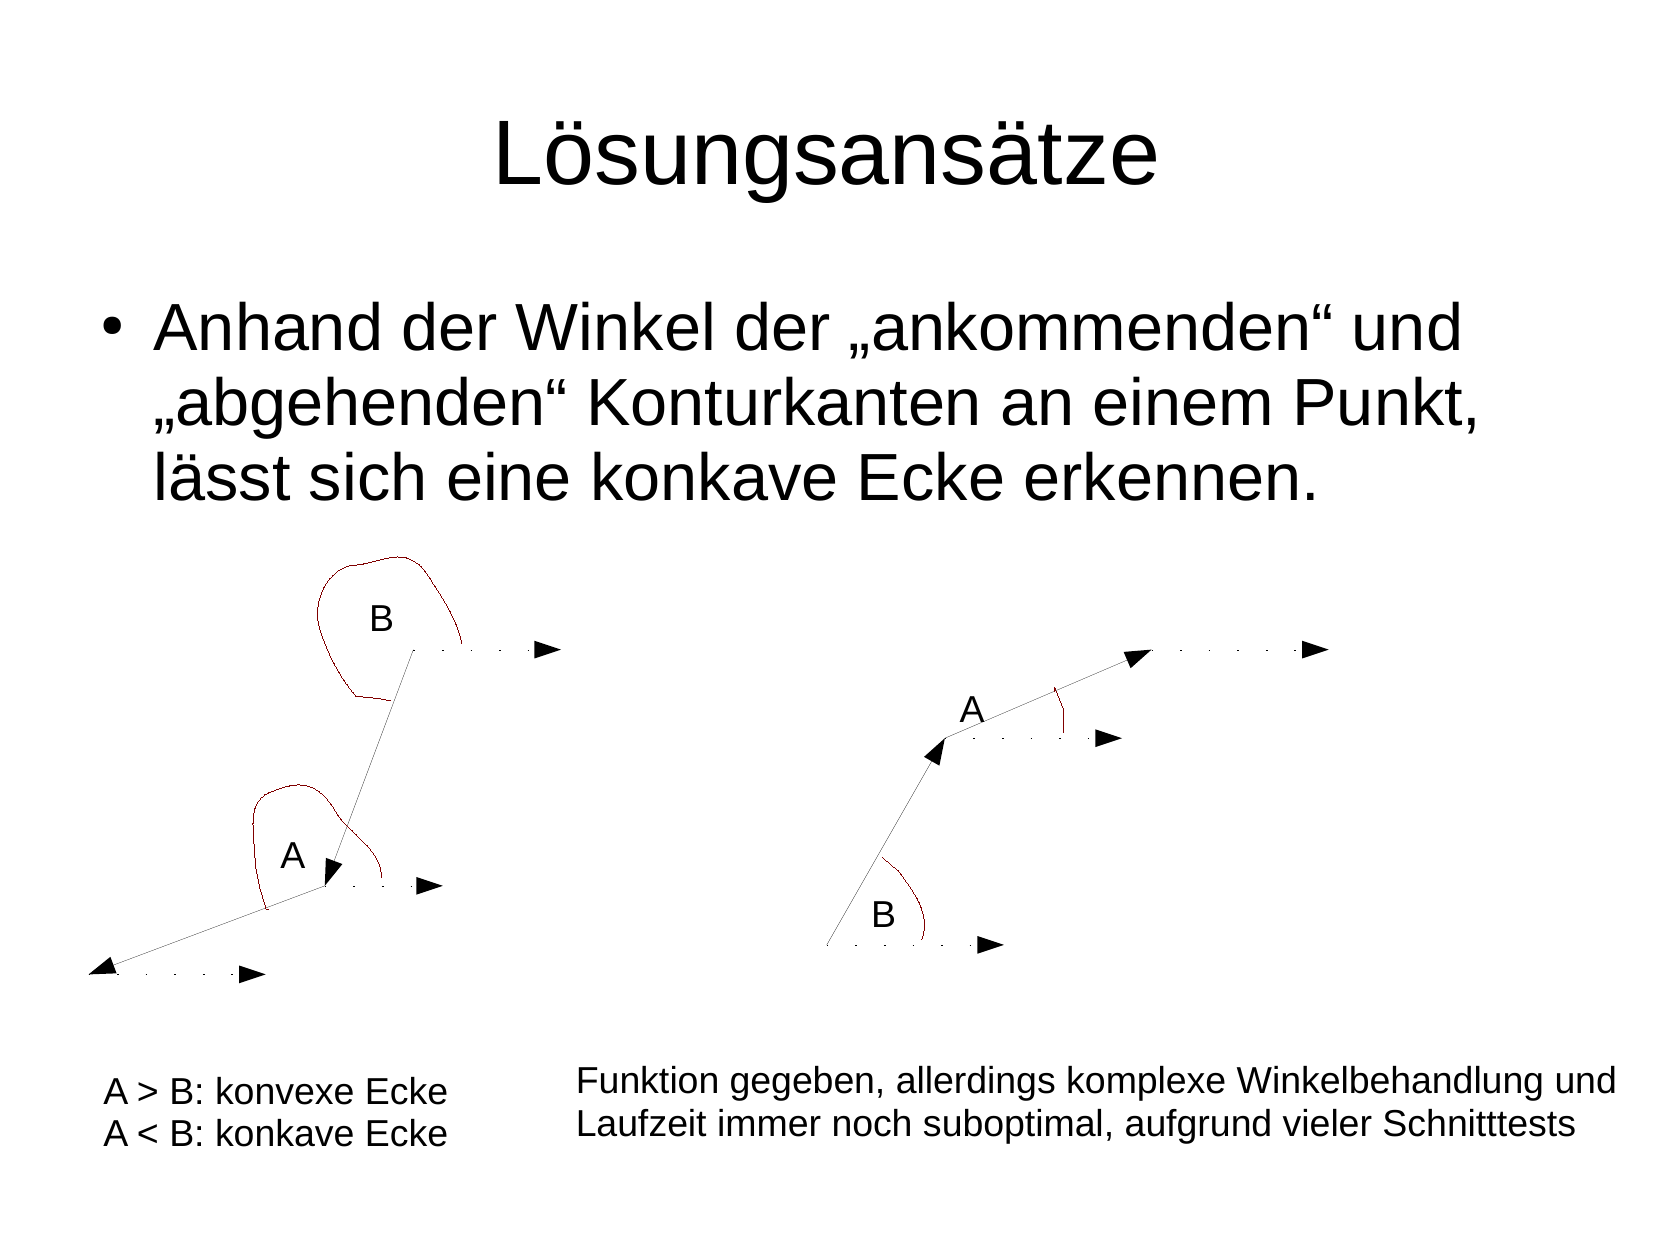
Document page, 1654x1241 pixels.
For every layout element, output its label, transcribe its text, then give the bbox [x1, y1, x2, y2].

text_box A [944, 681, 1004, 739]
text_box A [265, 826, 321, 884]
text_box Funktion gegeben, allerdings komplexe Winkelbehandlung und Laufzeit immer noch suboptimal, aufgrund vieler Schnitttests [561, 1052, 1654, 1152]
text_box A > B: konvexe Ecke A < B: konkave Ecke [88, 1062, 473, 1162]
text_box B [856, 885, 911, 945]
text_box B [354, 590, 409, 648]
title Lösungsansätze [82, 49, 1571, 257]
list Anhand der Winkel der „ankommenden“ und „abgehenden“ Konturkanten an einem Punkt, lässt sich eine konkave Ecke erkennen. [82, 290, 1571, 1109]
